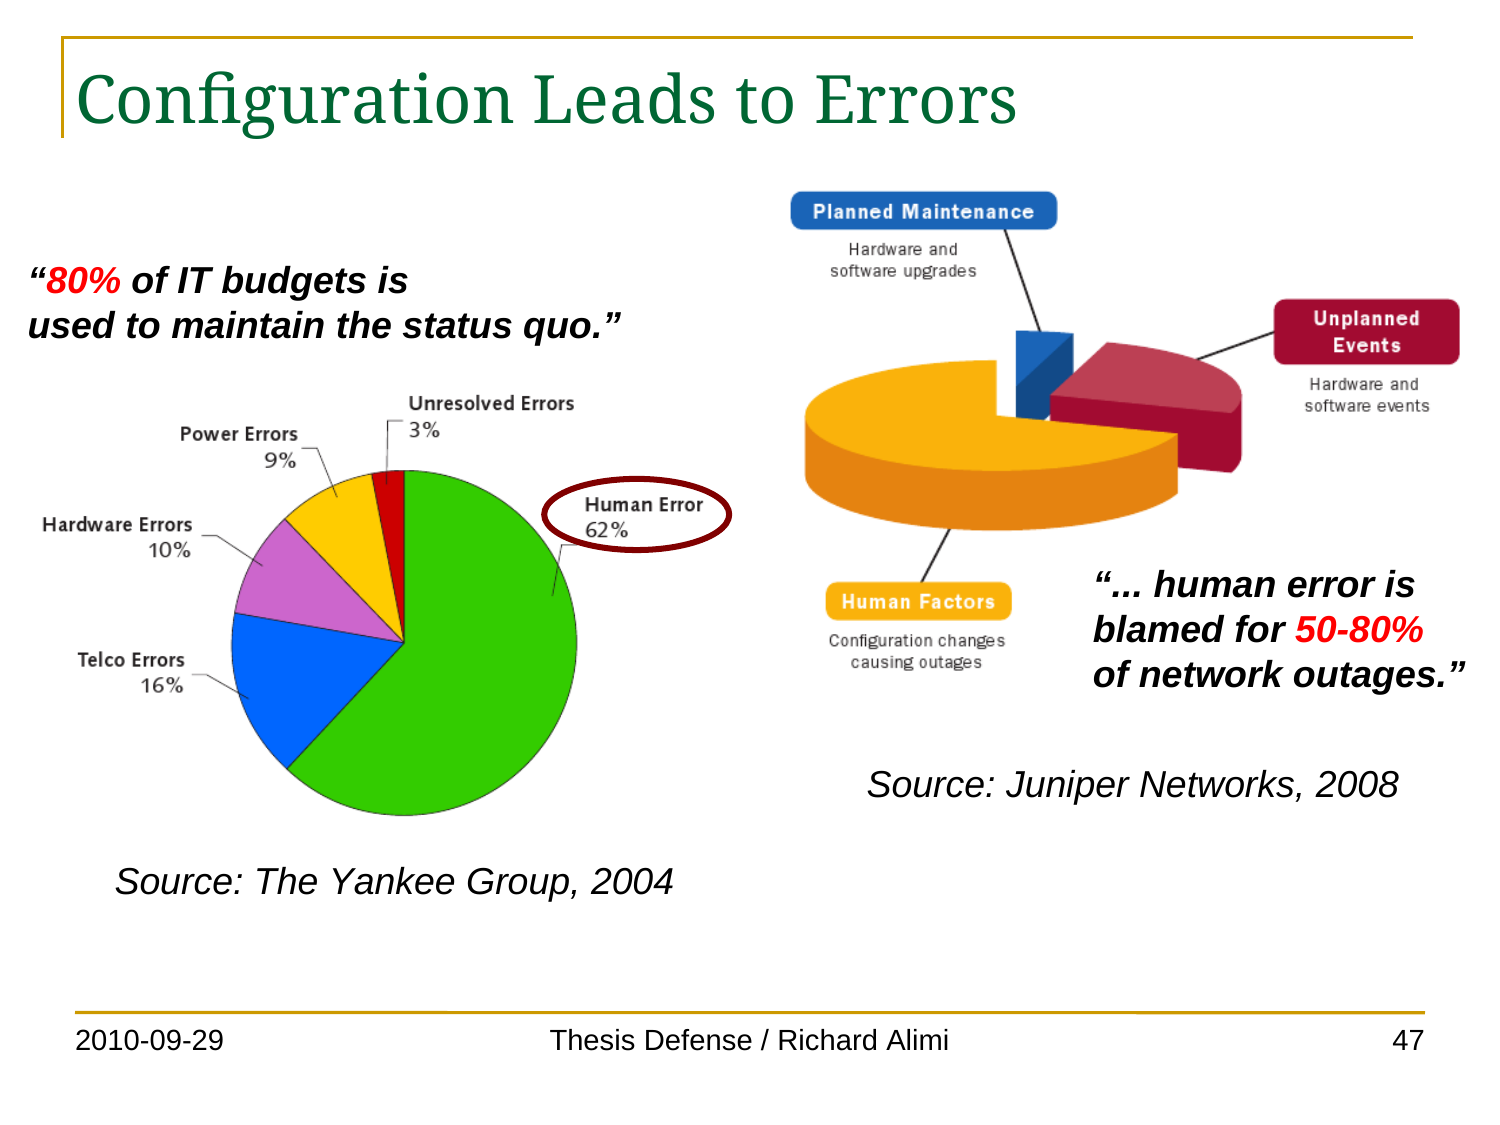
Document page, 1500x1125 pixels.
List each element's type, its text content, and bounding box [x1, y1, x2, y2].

title Configuration Leads to Errors [75, 45, 1425, 151]
text_box Source: Juniper Networks, 2008 [851, 752, 1415, 812]
text_box “... human error is blamed for 50-80% of network outages.” [1078, 552, 1482, 703]
text_box Source: The Yankee Group, 2004 [99, 849, 690, 910]
picture [18, 382, 742, 835]
text_box “80% of IT budgets is used to maintain the status quo.” [12, 248, 637, 354]
picture [776, 177, 1476, 683]
